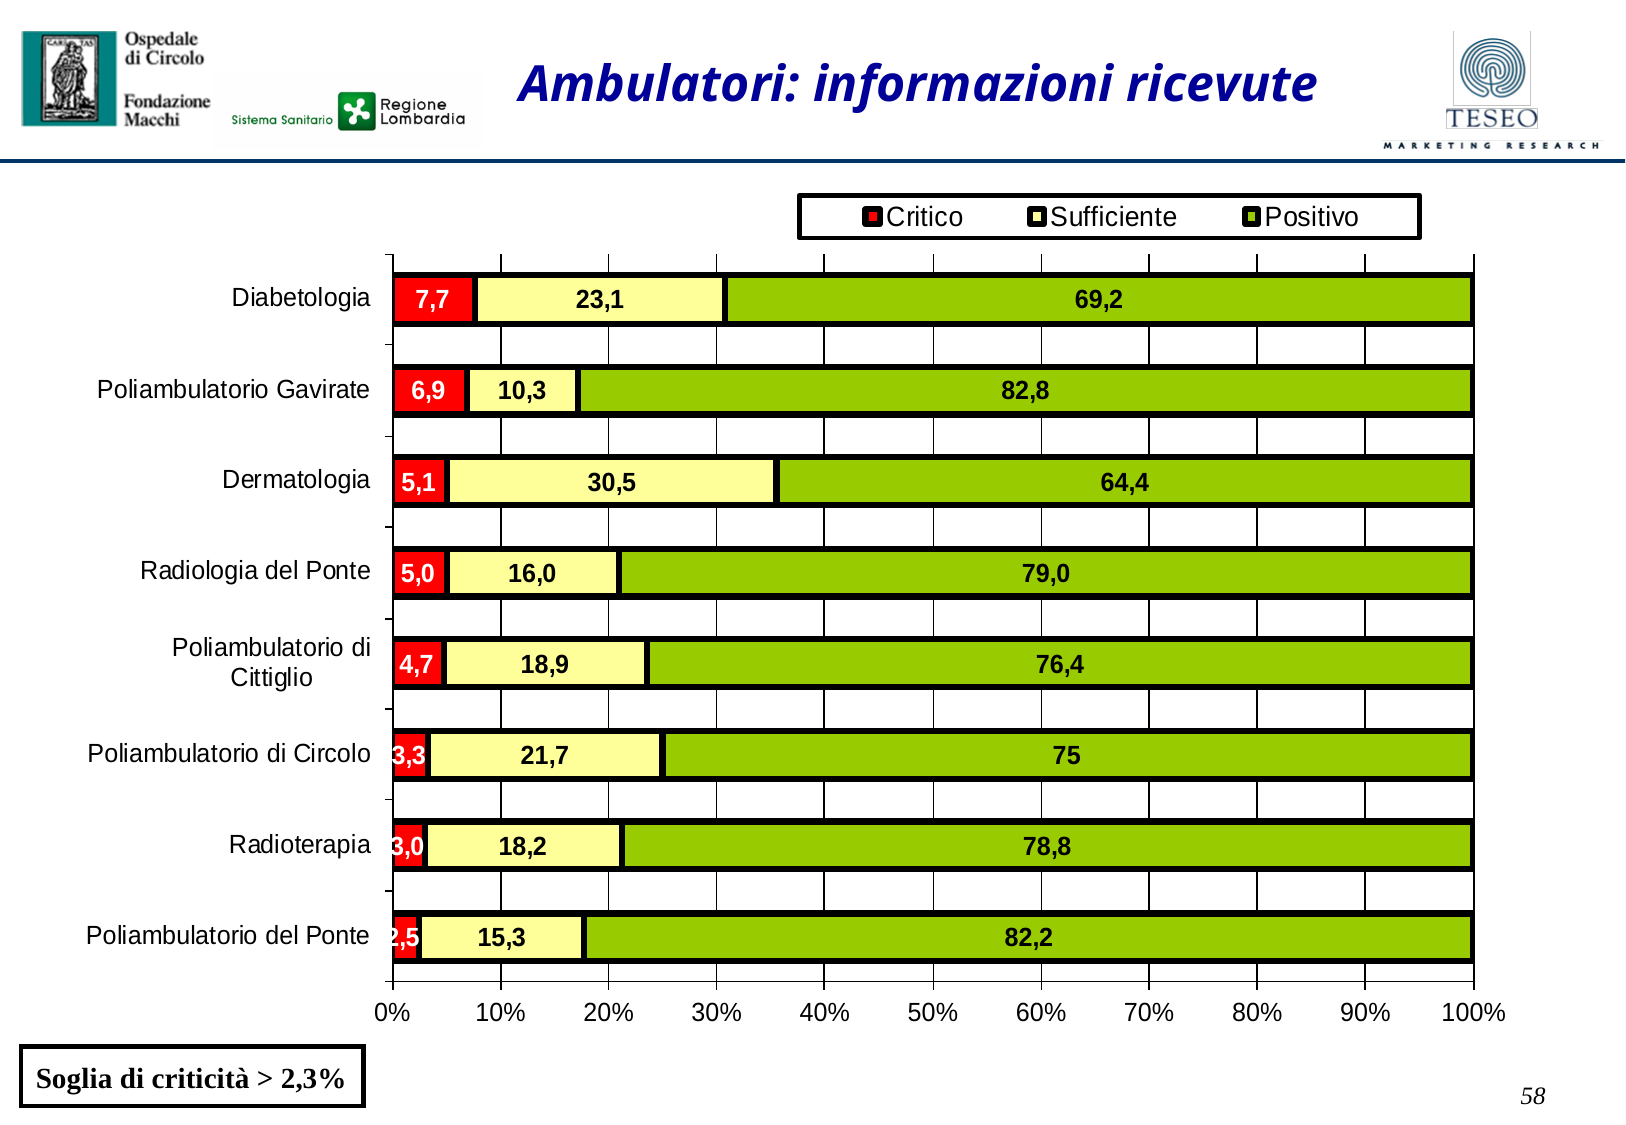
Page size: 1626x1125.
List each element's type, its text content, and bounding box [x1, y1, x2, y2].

picture [21, 31, 483, 149]
picture [1381, 31, 1604, 149]
picture [81, 184, 1544, 1052]
text_box Ambulatori: informazioni ricevute [375, 18, 1463, 144]
text_box Soglia di criticità > 2,3% [21, 1046, 364, 1106]
